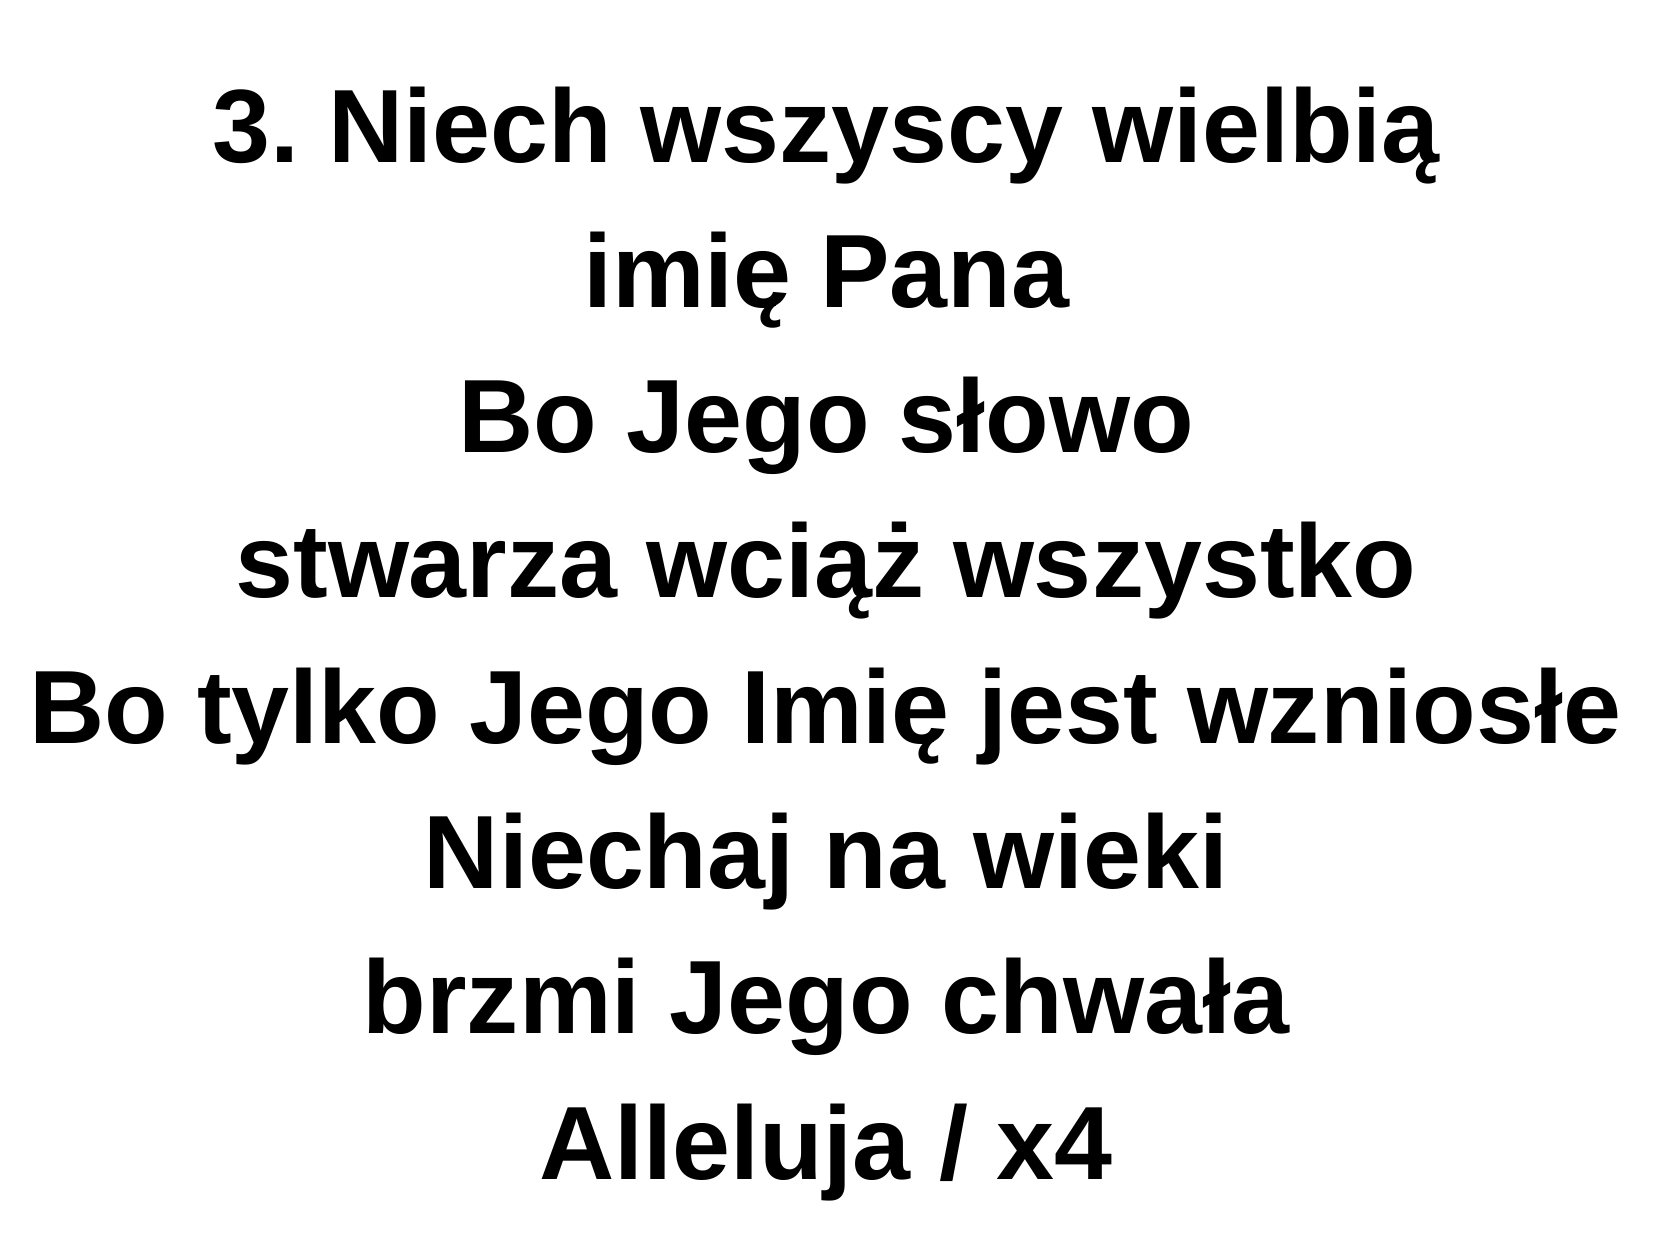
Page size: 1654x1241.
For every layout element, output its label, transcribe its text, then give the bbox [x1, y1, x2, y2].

subtitle 3. Niech wszyscy wielbią imię Pana Bo Jego słowo stwarza wciąż wszystko Bo tylko Jego Imię jest wzniosłe Niechaj na wieki brzmi Jego chwała Alleluja / x4 [0, 0, 1654, 1241]
